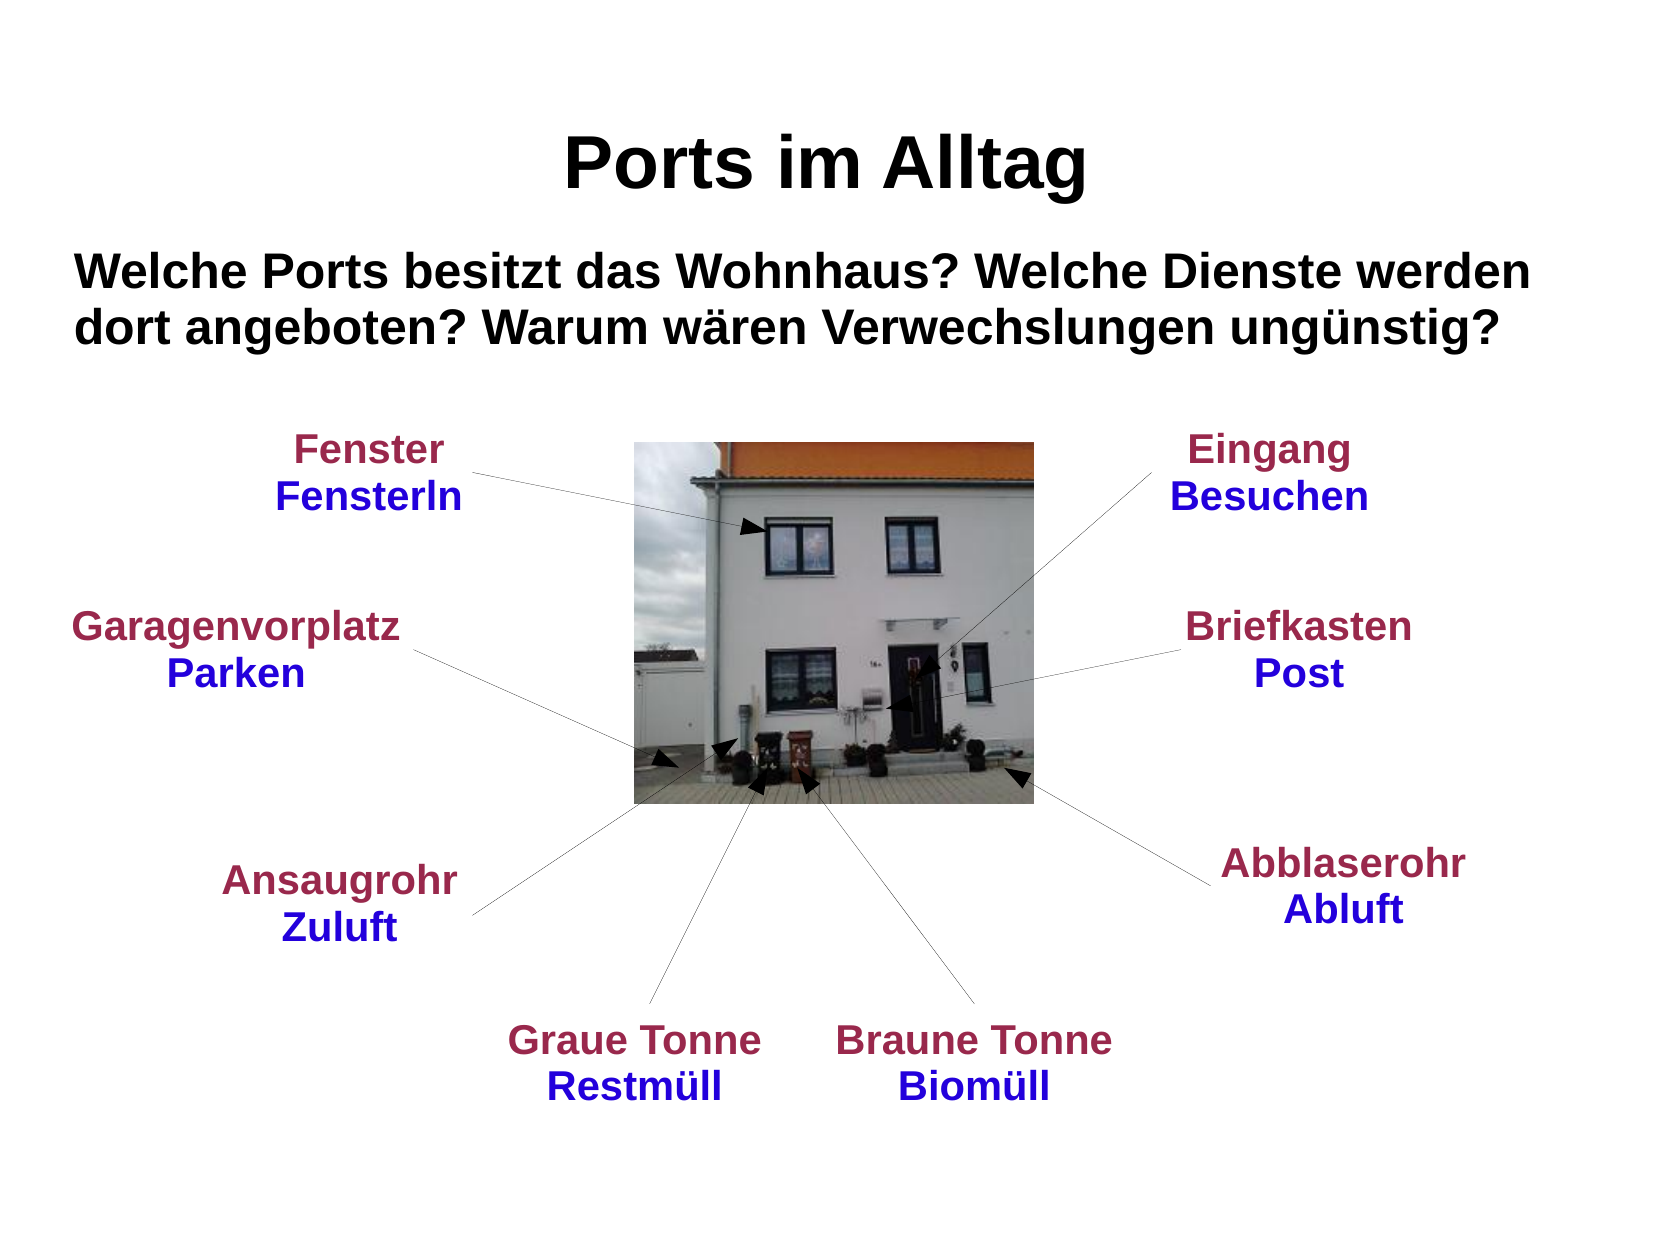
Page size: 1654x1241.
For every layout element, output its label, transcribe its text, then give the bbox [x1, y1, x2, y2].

text_box Abblaserohr Abluft [1210, 826, 1477, 945]
text_box Ansaugrohr Zuluft [206, 844, 473, 963]
title Ports im Alltag [88, 78, 1565, 236]
text_box Graue Tonne Restmüll [501, 1003, 768, 1123]
text_box Garagenvorplatz Parken [59, 590, 414, 709]
text_box Braune Tonne Biomüll [826, 1003, 1123, 1123]
text_box Eingang Besuchen [1151, 413, 1388, 532]
picture [634, 442, 1034, 804]
text_box Briefkasten Post [1181, 590, 1418, 709]
text_box Fenster Fensterln [265, 413, 473, 532]
text_box Welche Ports besitzt das Wohnhaus? Welche Dienste werden dort angeboten? Warum wären Verwechslungen ungünstig? [59, 236, 1595, 366]
